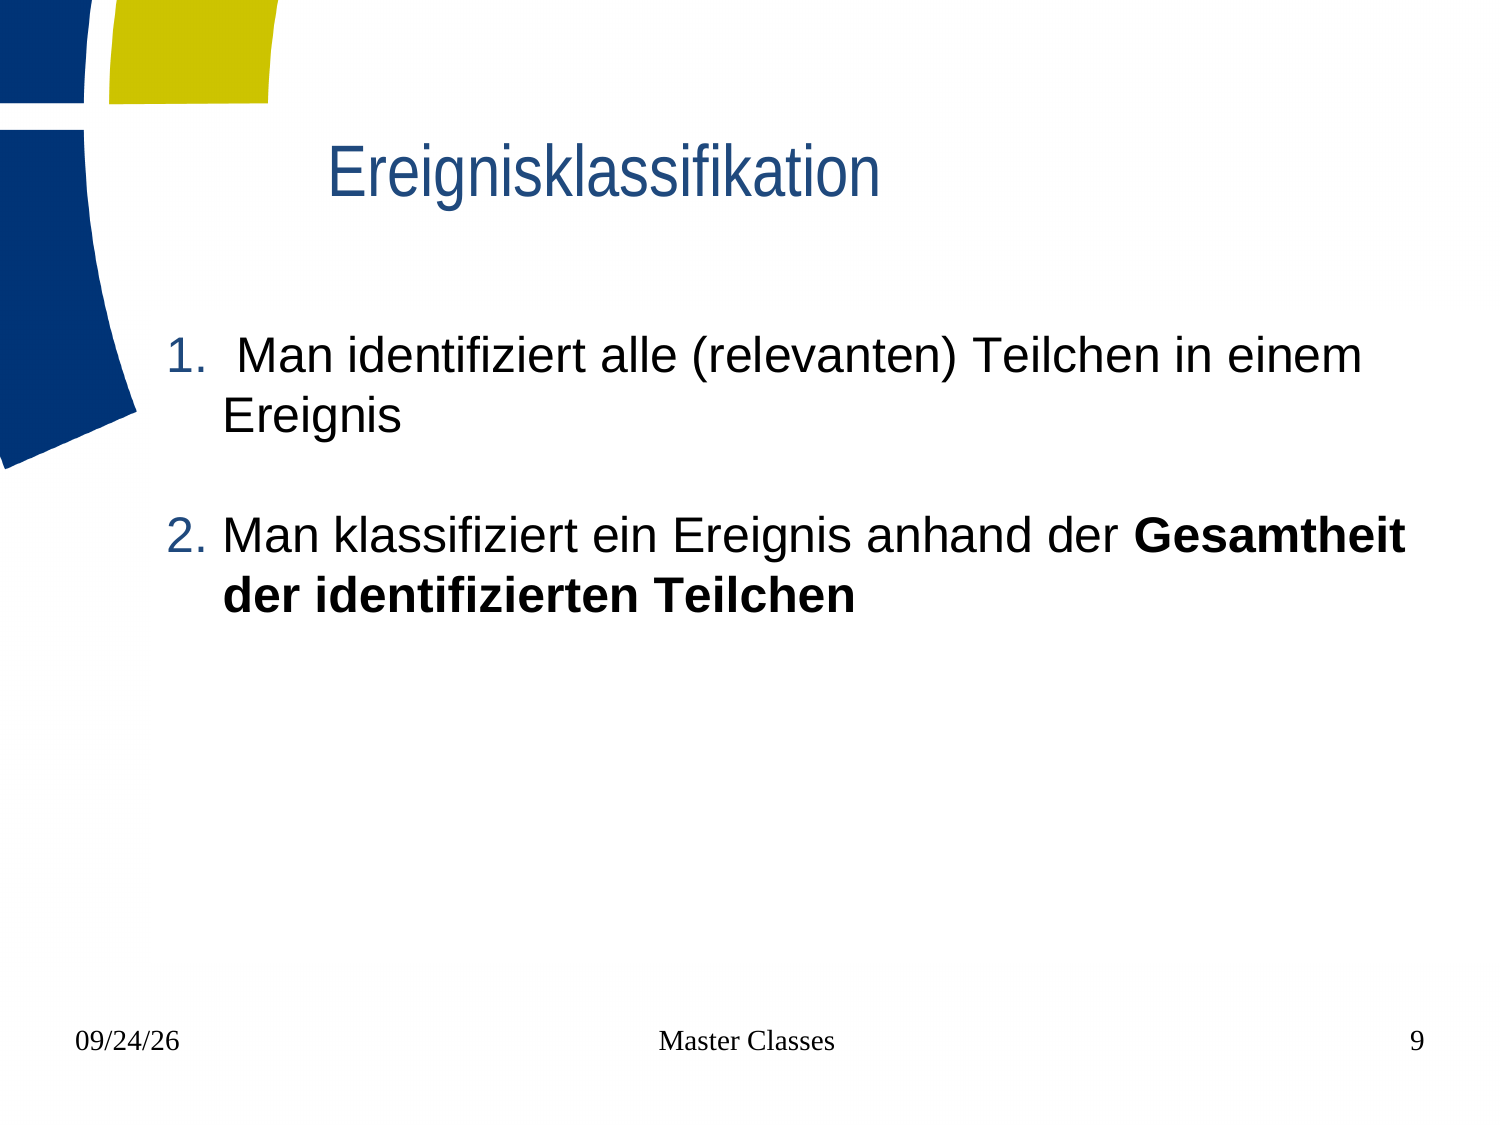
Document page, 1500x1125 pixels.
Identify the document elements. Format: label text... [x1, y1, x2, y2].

text_box Man identifiziert alle (relevanten) Teilchen in einem Ereignis Man klassifiziert ein Ereignis anhand der Gesamtheit der identifizierten Teilchen [151, 310, 1500, 963]
picture [0, 0, 1500, 1125]
title Ereignisklassifikation [312, 101, 1400, 233]
